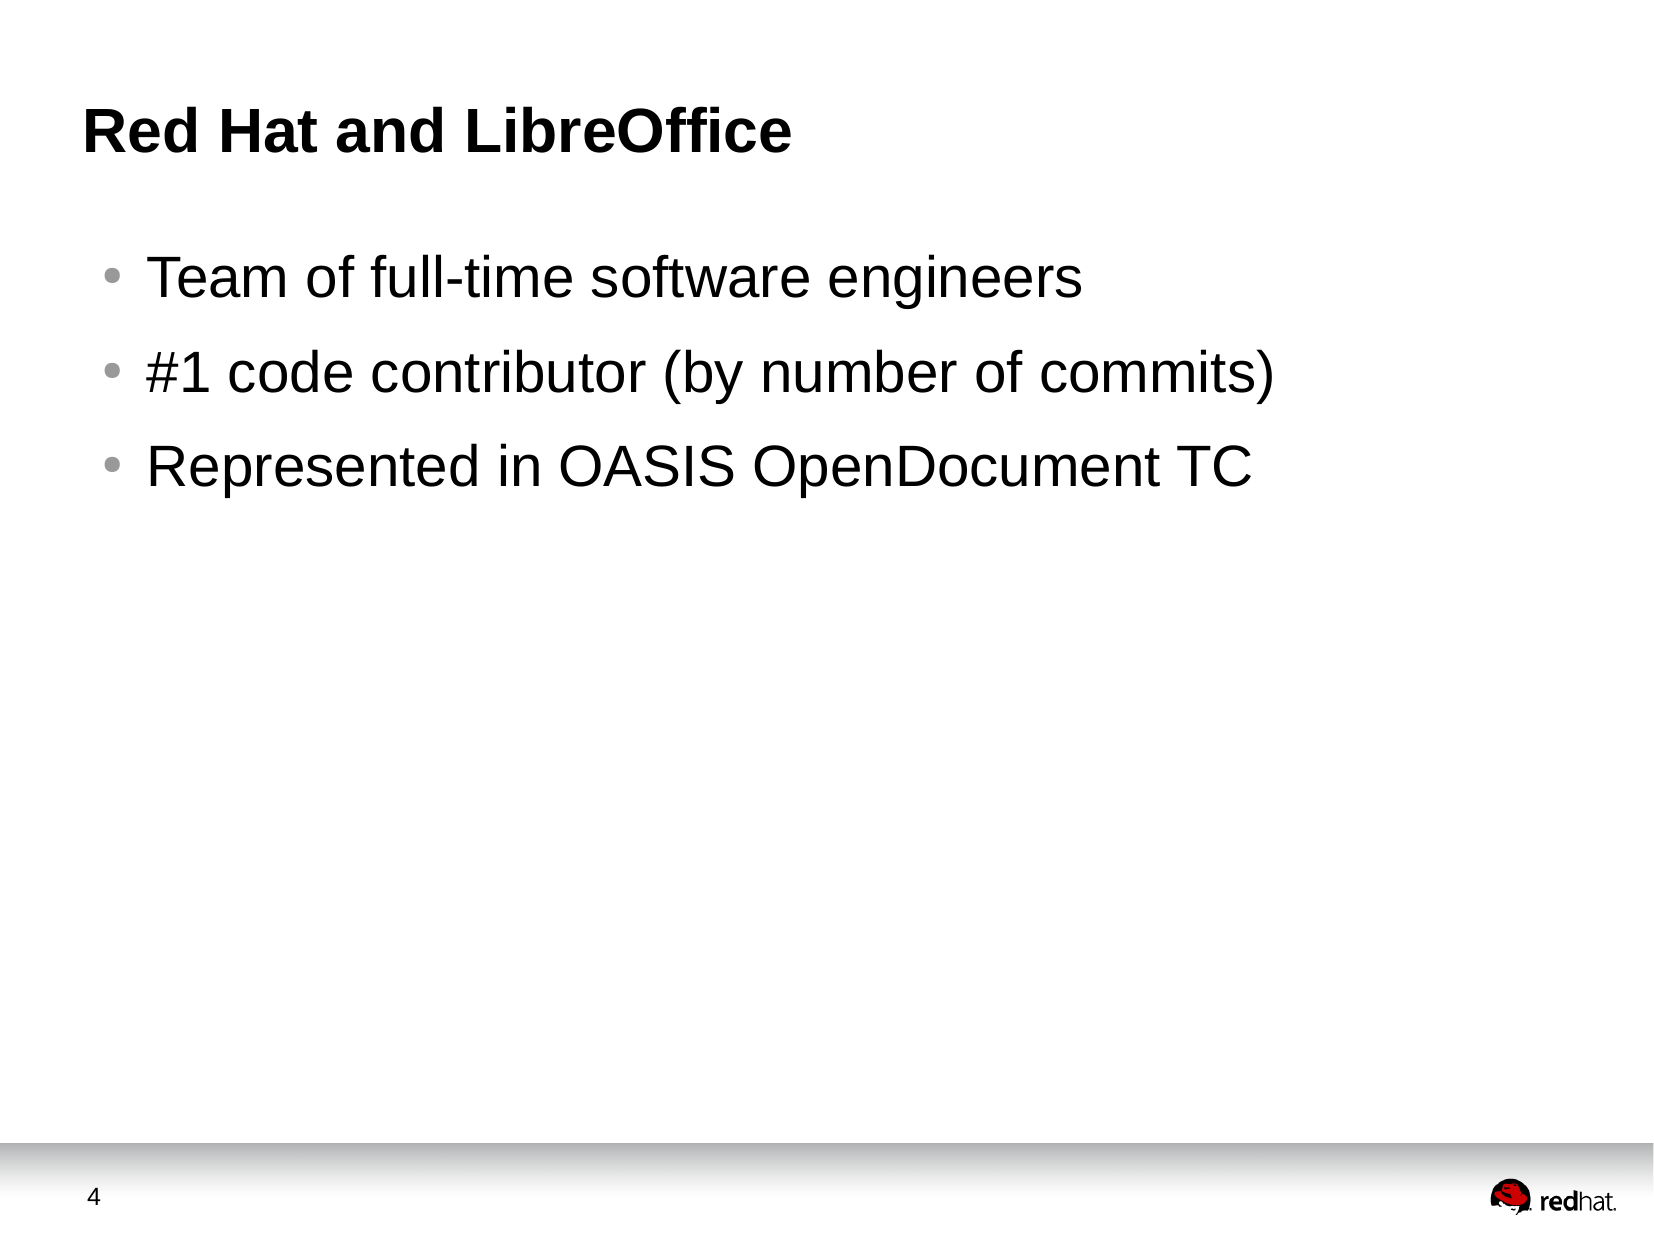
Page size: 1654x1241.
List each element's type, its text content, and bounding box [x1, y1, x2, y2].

list Team of full-time software engineers #1 code contributor (by number of commits) Represented in OASIS OpenDocument TC [86, 244, 1576, 1039]
picture [0, 1143, 1654, 1241]
title Red Hat and LibreOffice [82, 37, 1571, 226]
